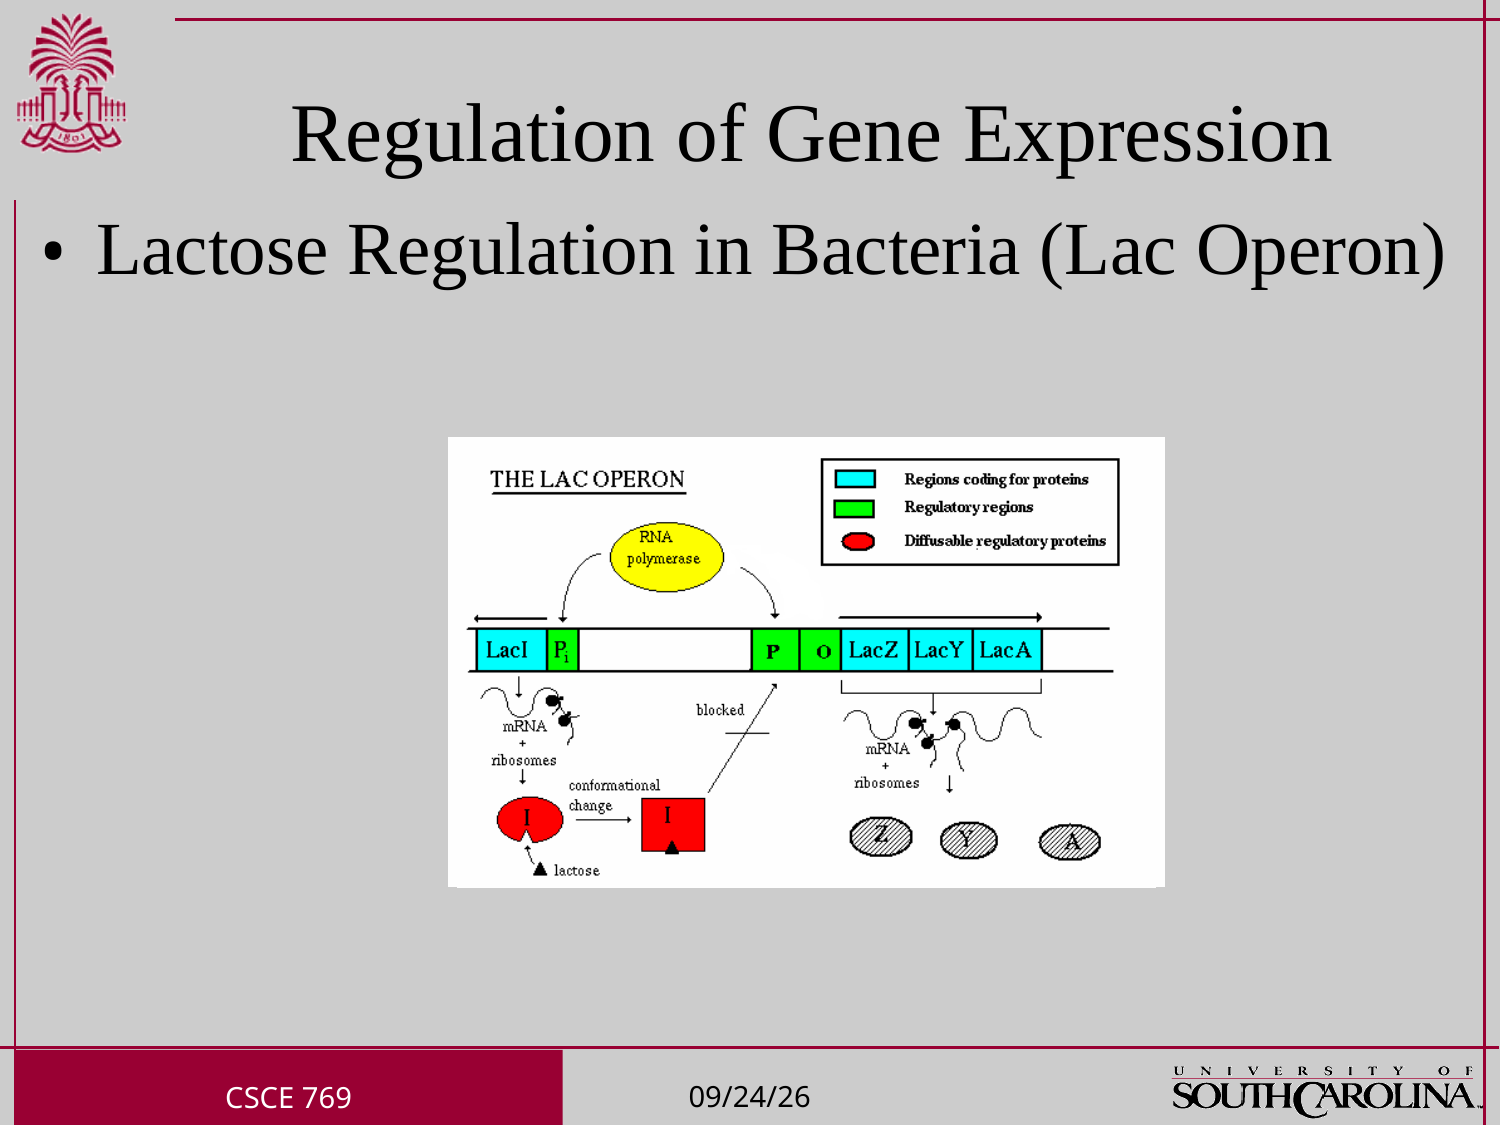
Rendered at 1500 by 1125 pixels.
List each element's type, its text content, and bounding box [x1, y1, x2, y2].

picture [448, 437, 1165, 888]
picture [12, 12, 131, 155]
picture [1162, 1049, 1483, 1125]
title Regulation of Gene Expression [174, 9, 1450, 188]
list Lactose Regulation in Bacteria (Lac Operon)‏ [24, 200, 1476, 376]
